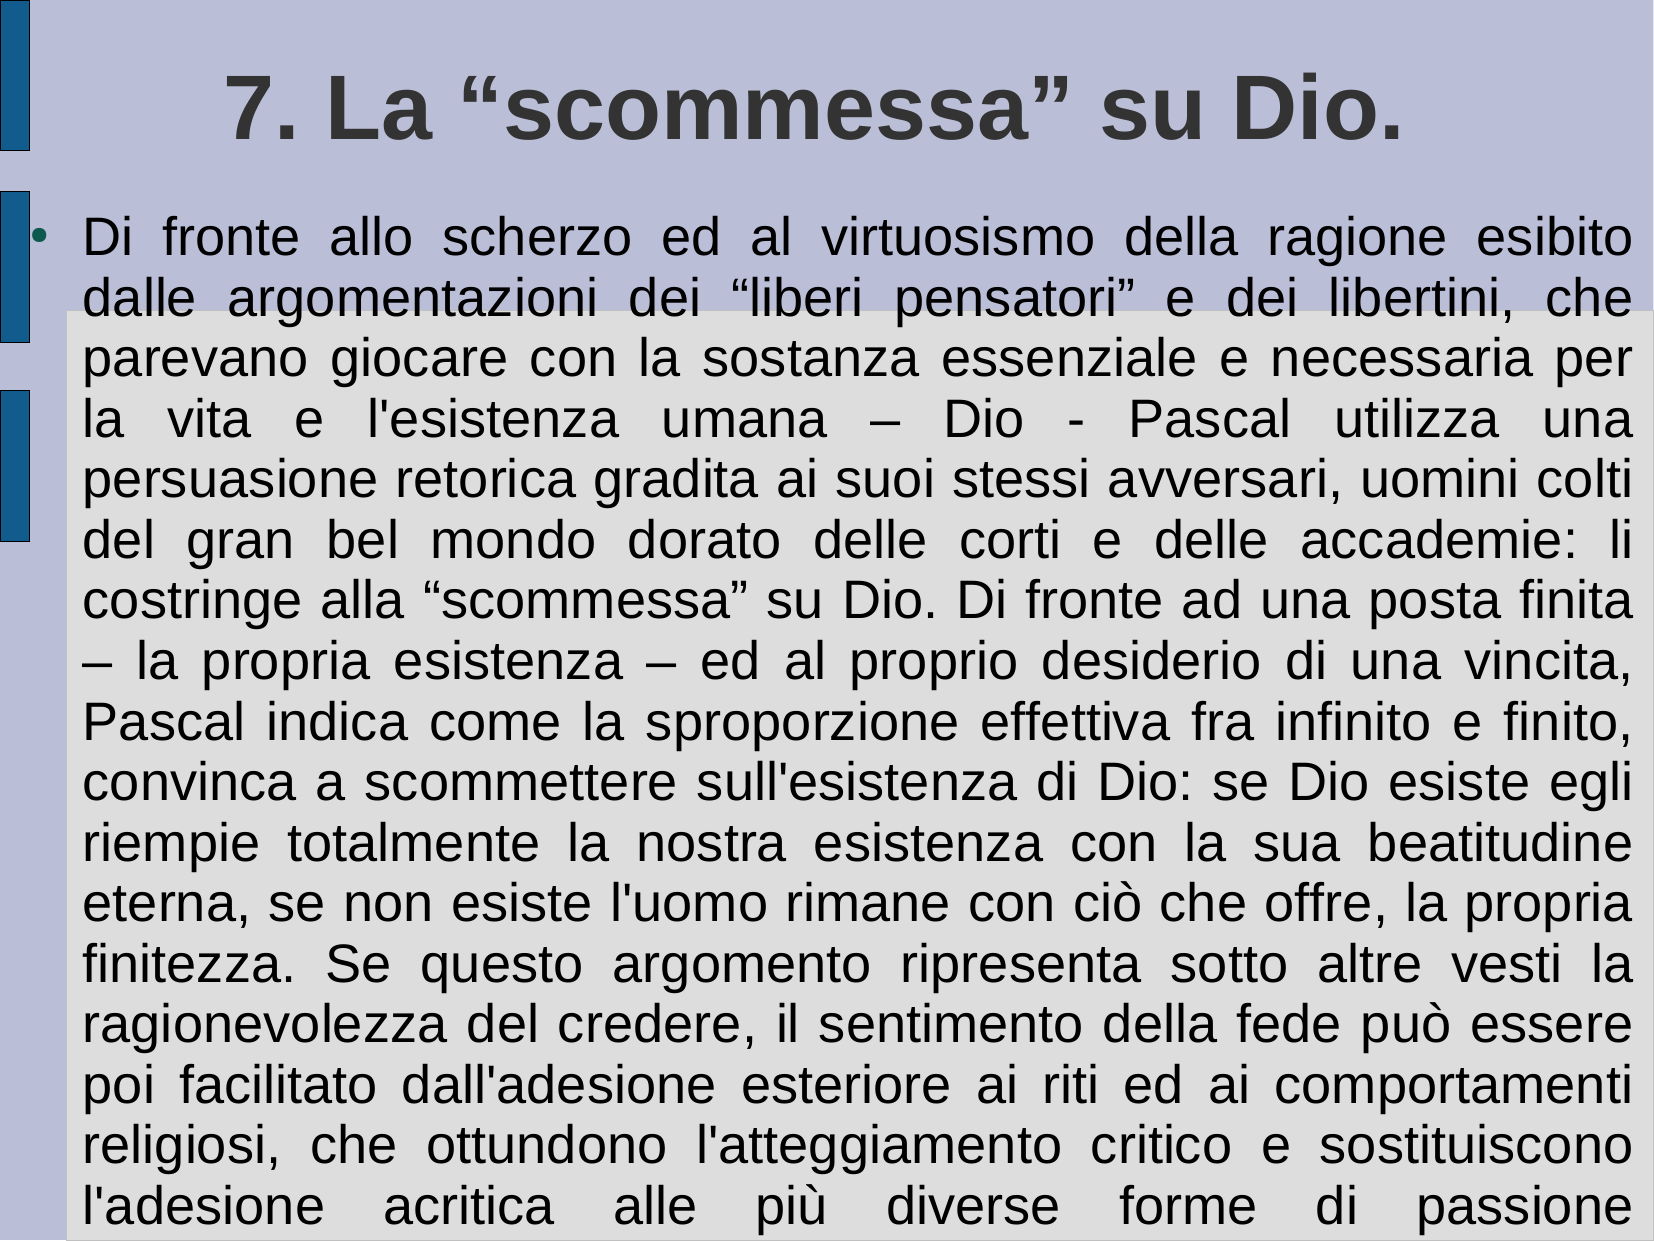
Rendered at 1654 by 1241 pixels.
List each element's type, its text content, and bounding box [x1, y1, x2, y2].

title 7. La “scommessa” su Dio. [121, 29, 1534, 187]
list Di fronte allo scherzo ed al virtuosismo della ragione esibito dalle argomentazioni dei “liberi pensatori” e dei libertini, che parevano giocare con la sostanza essenziale e necessaria per la vita e l'esistenza umana – Dio - Pascal utilizza una persuasione retorica gradita ai suoi stessi avversari, uomini colti del gran bel mondo dorato delle corti e delle accademie: li costringe alla “scommessa” su Dio. Di fronte ad una posta finita – la propria esistenza – ed al proprio desiderio di una vincita, Pascal indica come la sproporzione effettiva fra infinito e finito, convinca a scommettere sull'esistenza di Dio: se Dio esiste egli riempie totalmente la nostra esistenza con la sua beatitudine eterna, se non esiste l'uomo rimane con ciò che offre, la propria finitezza. Se questo argomento ripresenta sotto altre vesti la ragionevolezza del credere, il sentimento della fede può essere poi facilitato dall'adesione esteriore ai riti ed ai comportamenti religiosi, che ottundono l'atteggiamento critico e sostituiscono l'adesione acritica alle più diverse forme di passione esistenziale. [11, 206, 1636, 1236]
